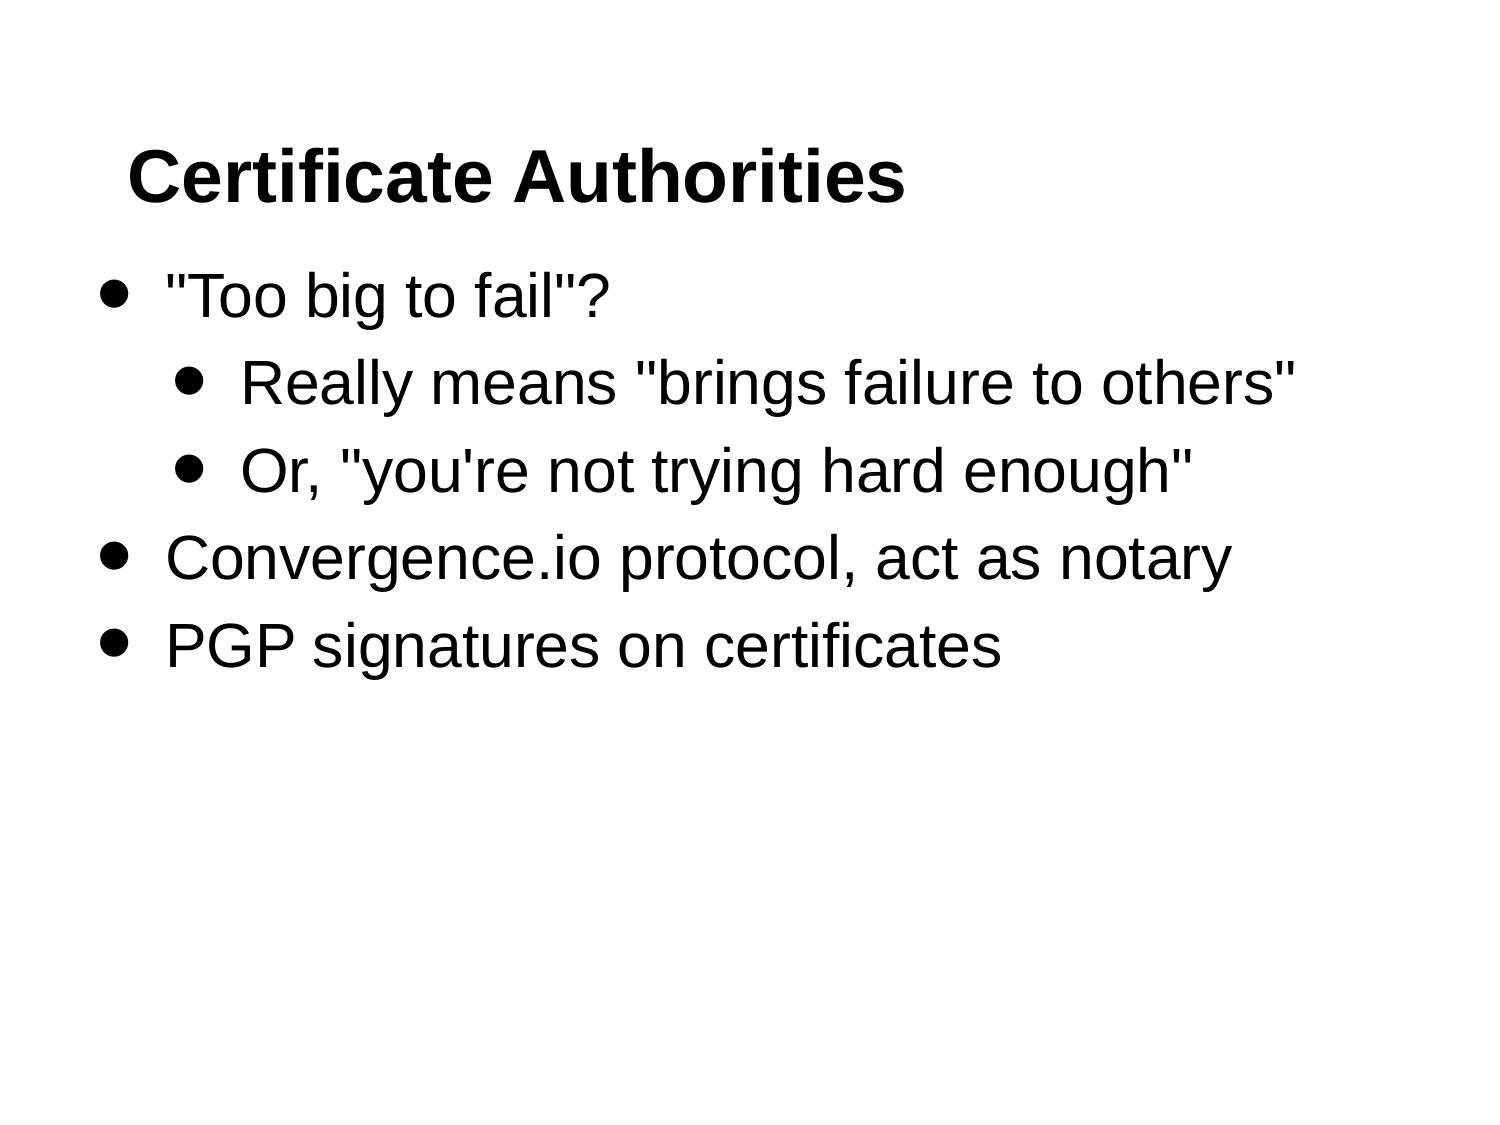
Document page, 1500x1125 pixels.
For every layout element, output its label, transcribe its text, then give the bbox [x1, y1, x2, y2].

title Certificate Authorities [75, 45, 1425, 233]
list "Too big to fail"? Really means "brings failure to others" Or, "you're not trying hard enough" Convergence.io protocol, act as notary PGP signatures on certificates [75, 239, 1425, 1054]
